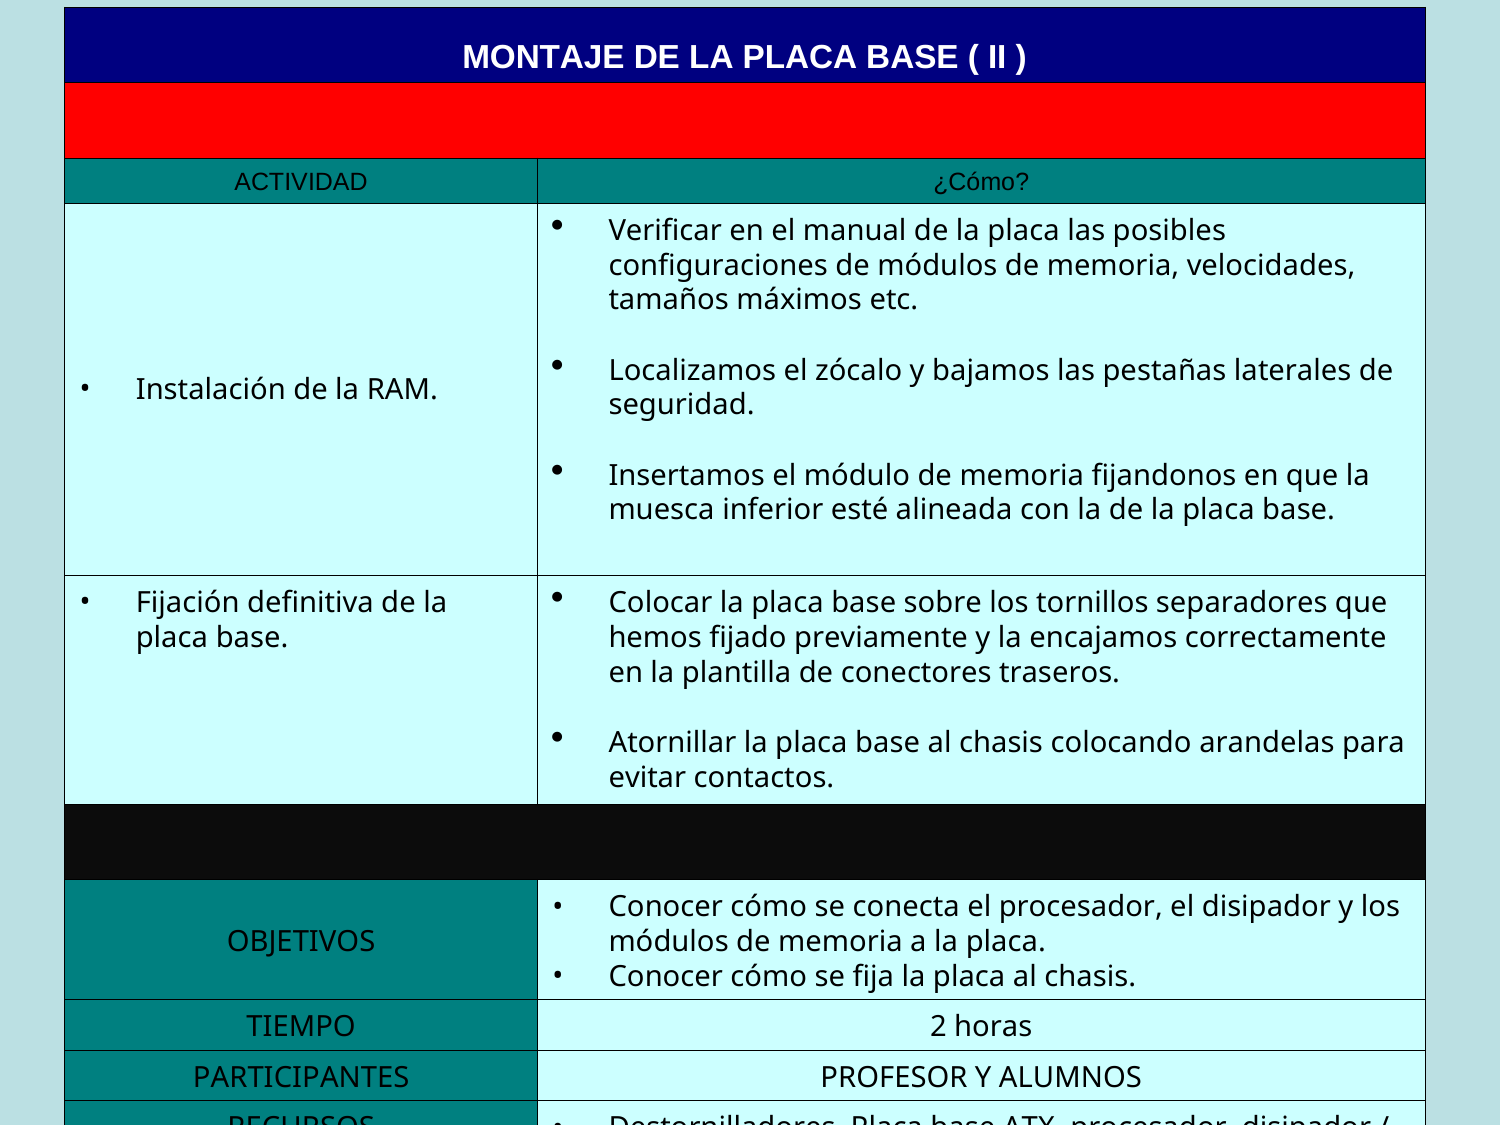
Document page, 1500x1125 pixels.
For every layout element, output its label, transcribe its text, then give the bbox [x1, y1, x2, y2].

table_header MONTAJE DE LA PLACA BASE ( II ) [65, 8, 1425, 82]
table_cell Fijación definitiva de la placa base. [65, 576, 537, 804]
table_cell Colocar la placa base sobre los tornillos separadores que hemos fijado previamente y la encajamos correctamente en la plantilla de conectores traseros. Atornillar la placa base al chasis colocando arandelas para evitar contactos. [538, 576, 1425, 804]
table_cell Conocer cómo se conecta el procesador, el disipador y los módulos de memoria a la placa. Conocer cómo se fija la placa al chasis. [538, 880, 1425, 999]
table_cell OBJETIVOS [65, 880, 537, 999]
table_cell PROFESOR Y ALUMNOS [538, 1051, 1425, 1100]
table_cell ACTIVIDAD [65, 159, 537, 203]
table_cell Destornilladores, Placa base ATX, procesador, disipador / ventilador, módulos de memoria. [538, 1101, 1425, 1125]
table_cell [65, 805, 1425, 879]
table_cell ¿Cómo? [538, 159, 1425, 203]
table_cell Verificar en el manual de la placa las posibles configuraciones de módulos de memoria, velocidades, tamaños máximos etc. Localizamos el zócalo y bajamos las pestañas laterales de seguridad. Insertamos el módulo de memoria fijandonos en que la muesca inferior esté alineada con la de la placa base. [538, 204, 1425, 575]
table_cell [65, 83, 1425, 158]
table_cell Instalación de la RAM. [65, 204, 537, 575]
table_cell 2 horas [538, 1000, 1425, 1050]
table_cell TIEMPO [65, 1000, 537, 1050]
table_cell PARTICIPANTES [65, 1051, 537, 1100]
table_cell RECURSOS [65, 1101, 537, 1125]
